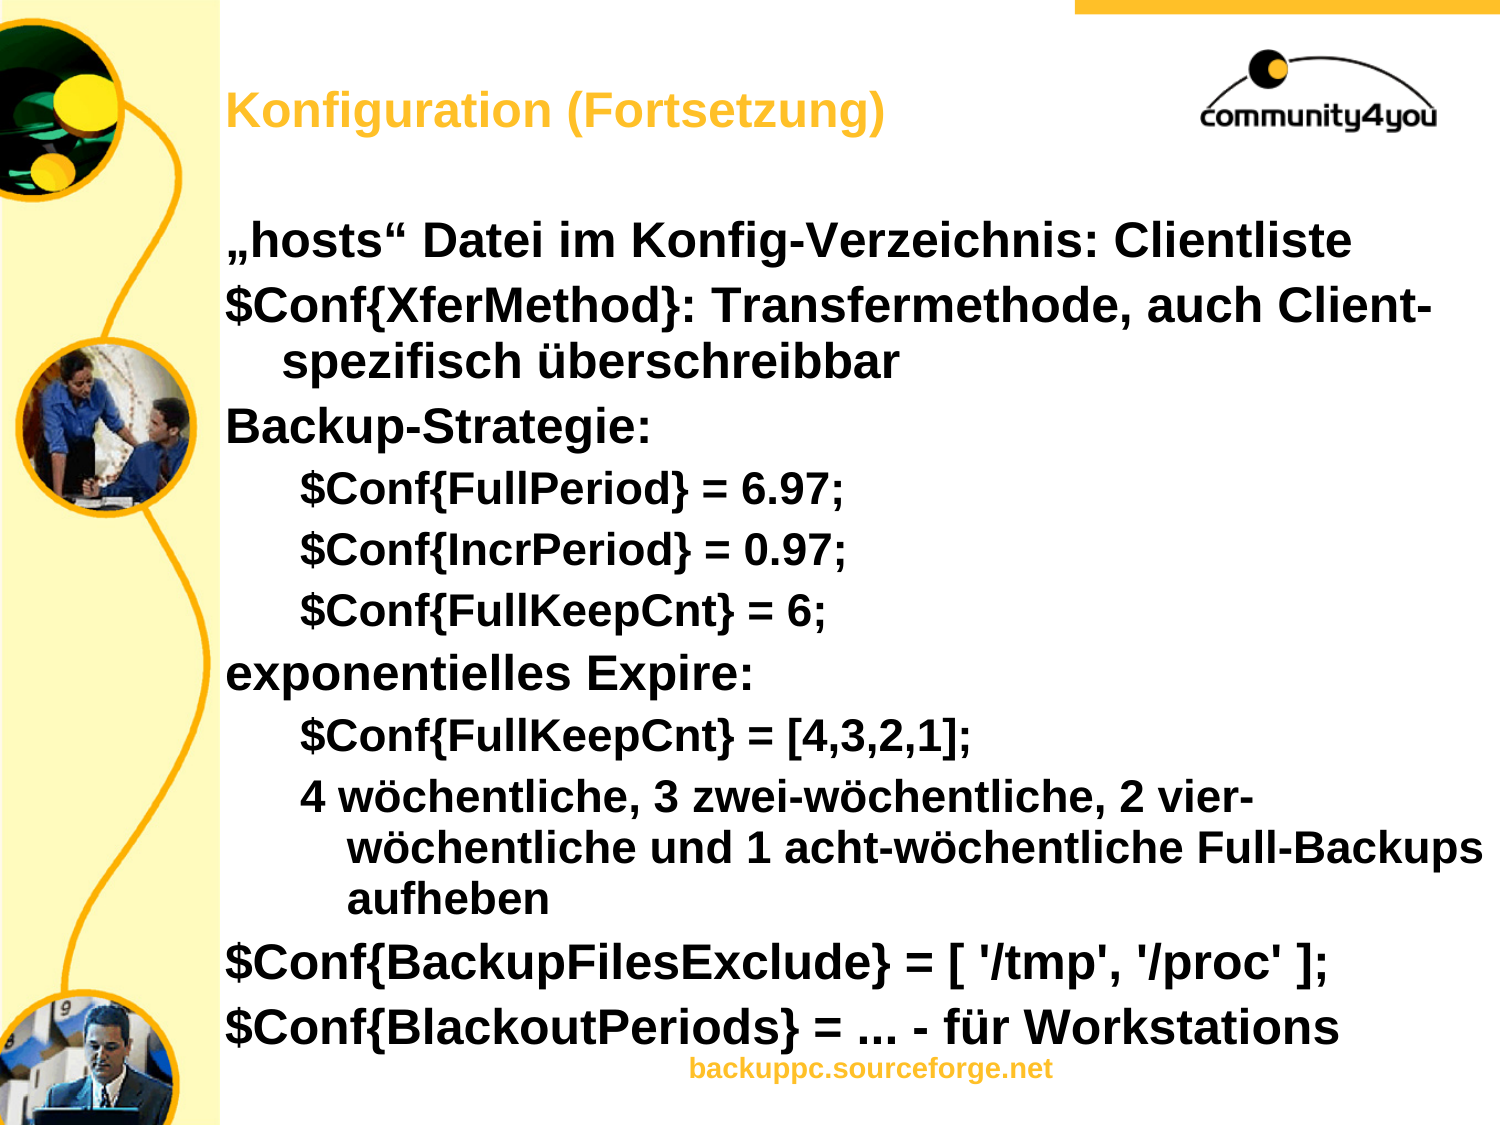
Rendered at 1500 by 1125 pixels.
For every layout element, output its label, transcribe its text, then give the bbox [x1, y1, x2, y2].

picture [1388, 49, 1437, 133]
list „hosts“ Datei im Konfig-Verzeichnis: Clientliste $Conf{XferMethod}: Transfermethode, auch Client-spezifisch überschreibbar Backup-Strategie: $Conf{FullPeriod} = 6.97; $Conf{IncrPeriod} = 0.97; $Conf{FullKeepCnt} = 6; exponentielles Expire: $Conf{FullKeepCnt} = [4,3,2,1]; 4 wöchentliche, 3 zwei-wöchentliche, 2 vier-wöchentliche und 1 acht-wöchentliche Full-Backups aufheben $Conf{BackupFilesExclude} = [ '/tmp', '/proc' ]; $Conf{BlackoutPeriods} = ... - für Workstations [225, 212, 1488, 1055]
title Konfiguration (Fortsetzung) [224, 42, 1388, 179]
picture [0, 0, 220, 1125]
